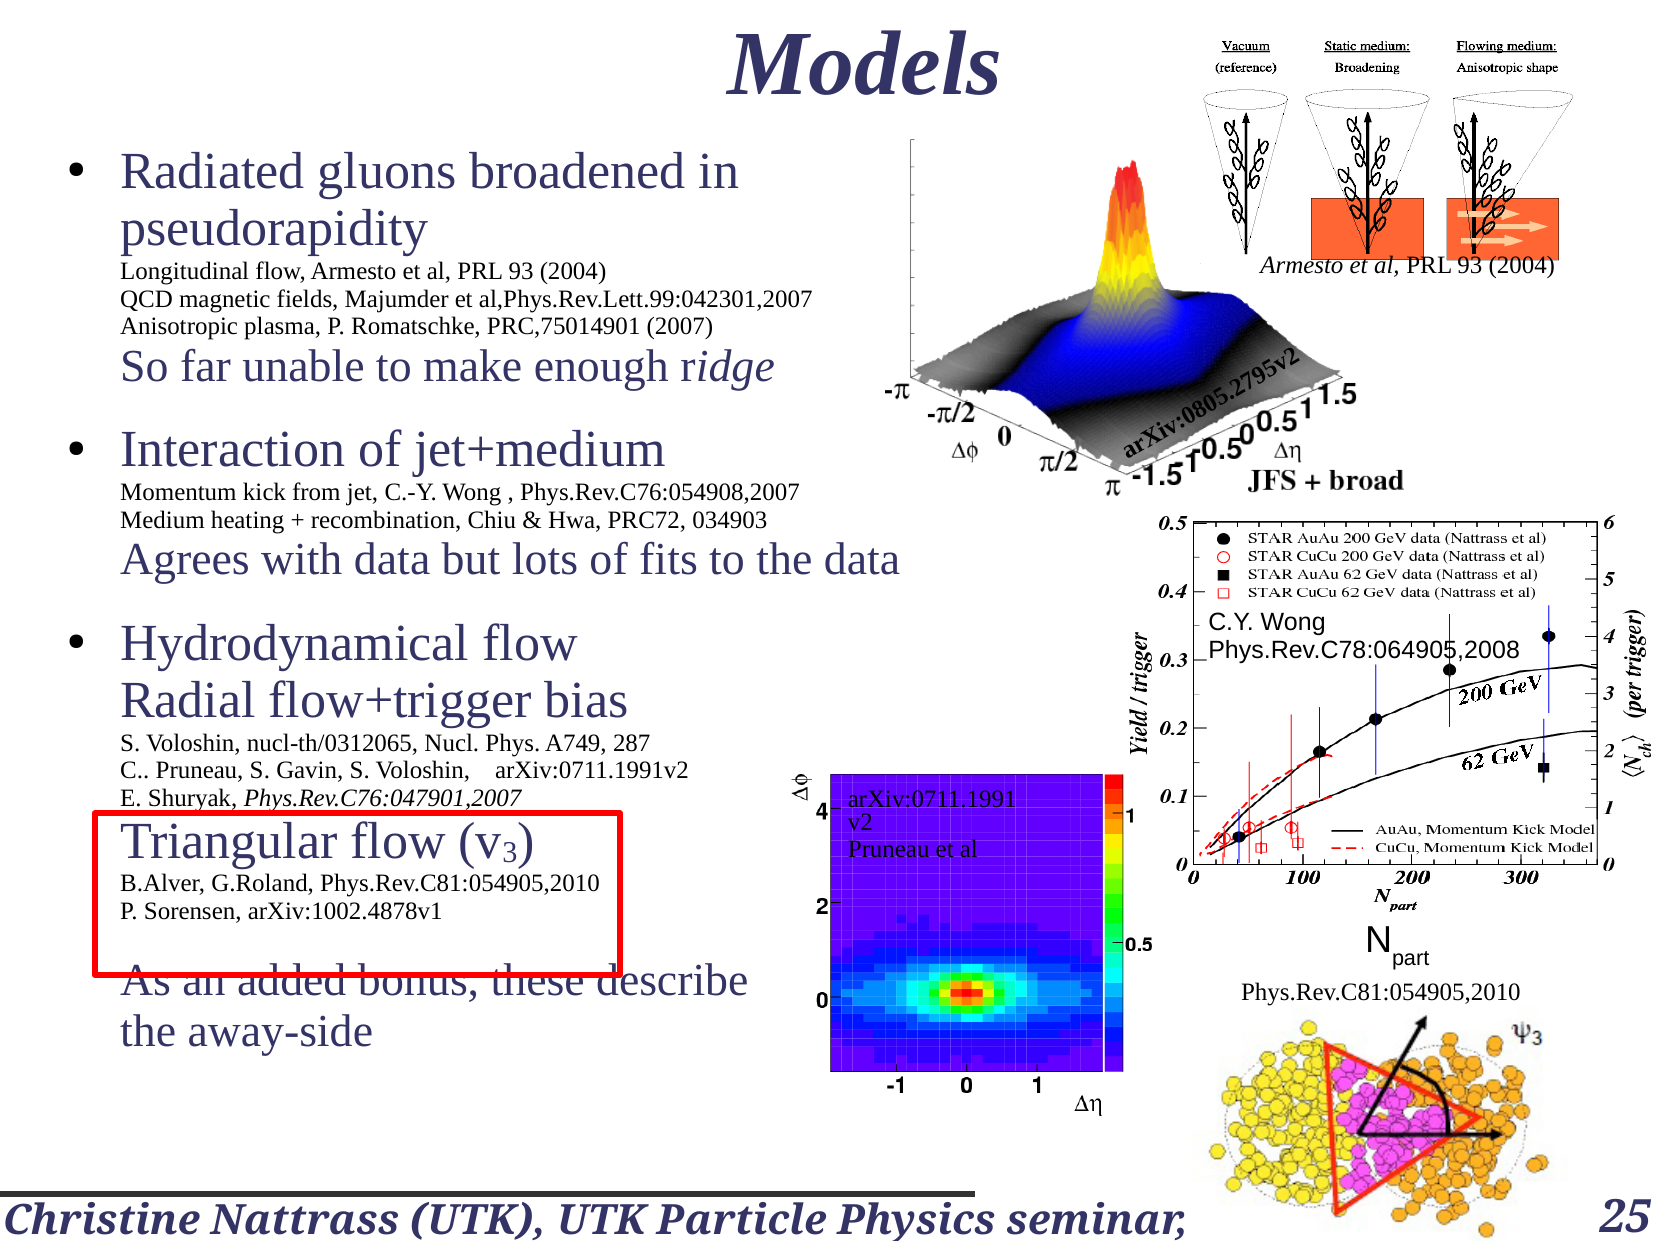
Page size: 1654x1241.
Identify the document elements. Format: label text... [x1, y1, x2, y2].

list Radiated gluons broadened in pseudorapidity Longitudinal flow, Armesto et al, PRL 93 (2004) QCD magnetic fields, Majumder et al,Phys.Rev.Lett.99:042301,2007 Anisotropic plasma, P. Romatschke, PRC,75014901 (2007) So far unable to make enough ridge Interaction of jet+medium Momentum kick from jet, C.-Y. Wong , Phys.Rev.C76:054908,2007 Medium heating + recombination, Chiu & Hwa, PRC72, 034903 Agrees with data but lots of fits to the data Hydrodynamical flow Radial flow+trigger bias S. Voloshin, nucl-th/0312065, Nucl. Phys. A749, 287 C.. Pruneau, S. Gavin, S. Voloshin, arXiv:0711.1991v2 E. Shuryak, Phys.Rev.C76:047901,2007 Triangular flow (v3) B.Alver, G.Roland, Phys.Rev.C81:054905,2010 P. Sorensen, arXiv:1002.4878v1 As an added bonus, these describe the away-side [49, 142, 1025, 1184]
title Models [64, 0, 1654, 128]
text_box C.Y. Wong Phys.Rev.C78:064905,2008 [1193, 600, 1538, 671]
picture [1192, 981, 1576, 1241]
picture [775, 513, 1654, 1125]
picture [885, 37, 1576, 496]
text_box Npart [1350, 911, 1463, 978]
text_box arXiv:0711.1991v2Pruneau et al [833, 778, 1034, 865]
text_box arXiv:0805.2795v2 [1034, 303, 1364, 521]
text_box Armesto et al, PRL 93 (2004) [1404, 240, 1600, 288]
text_box Phys.Rev.C81:054905,2010 [1240, 989, 1551, 1018]
